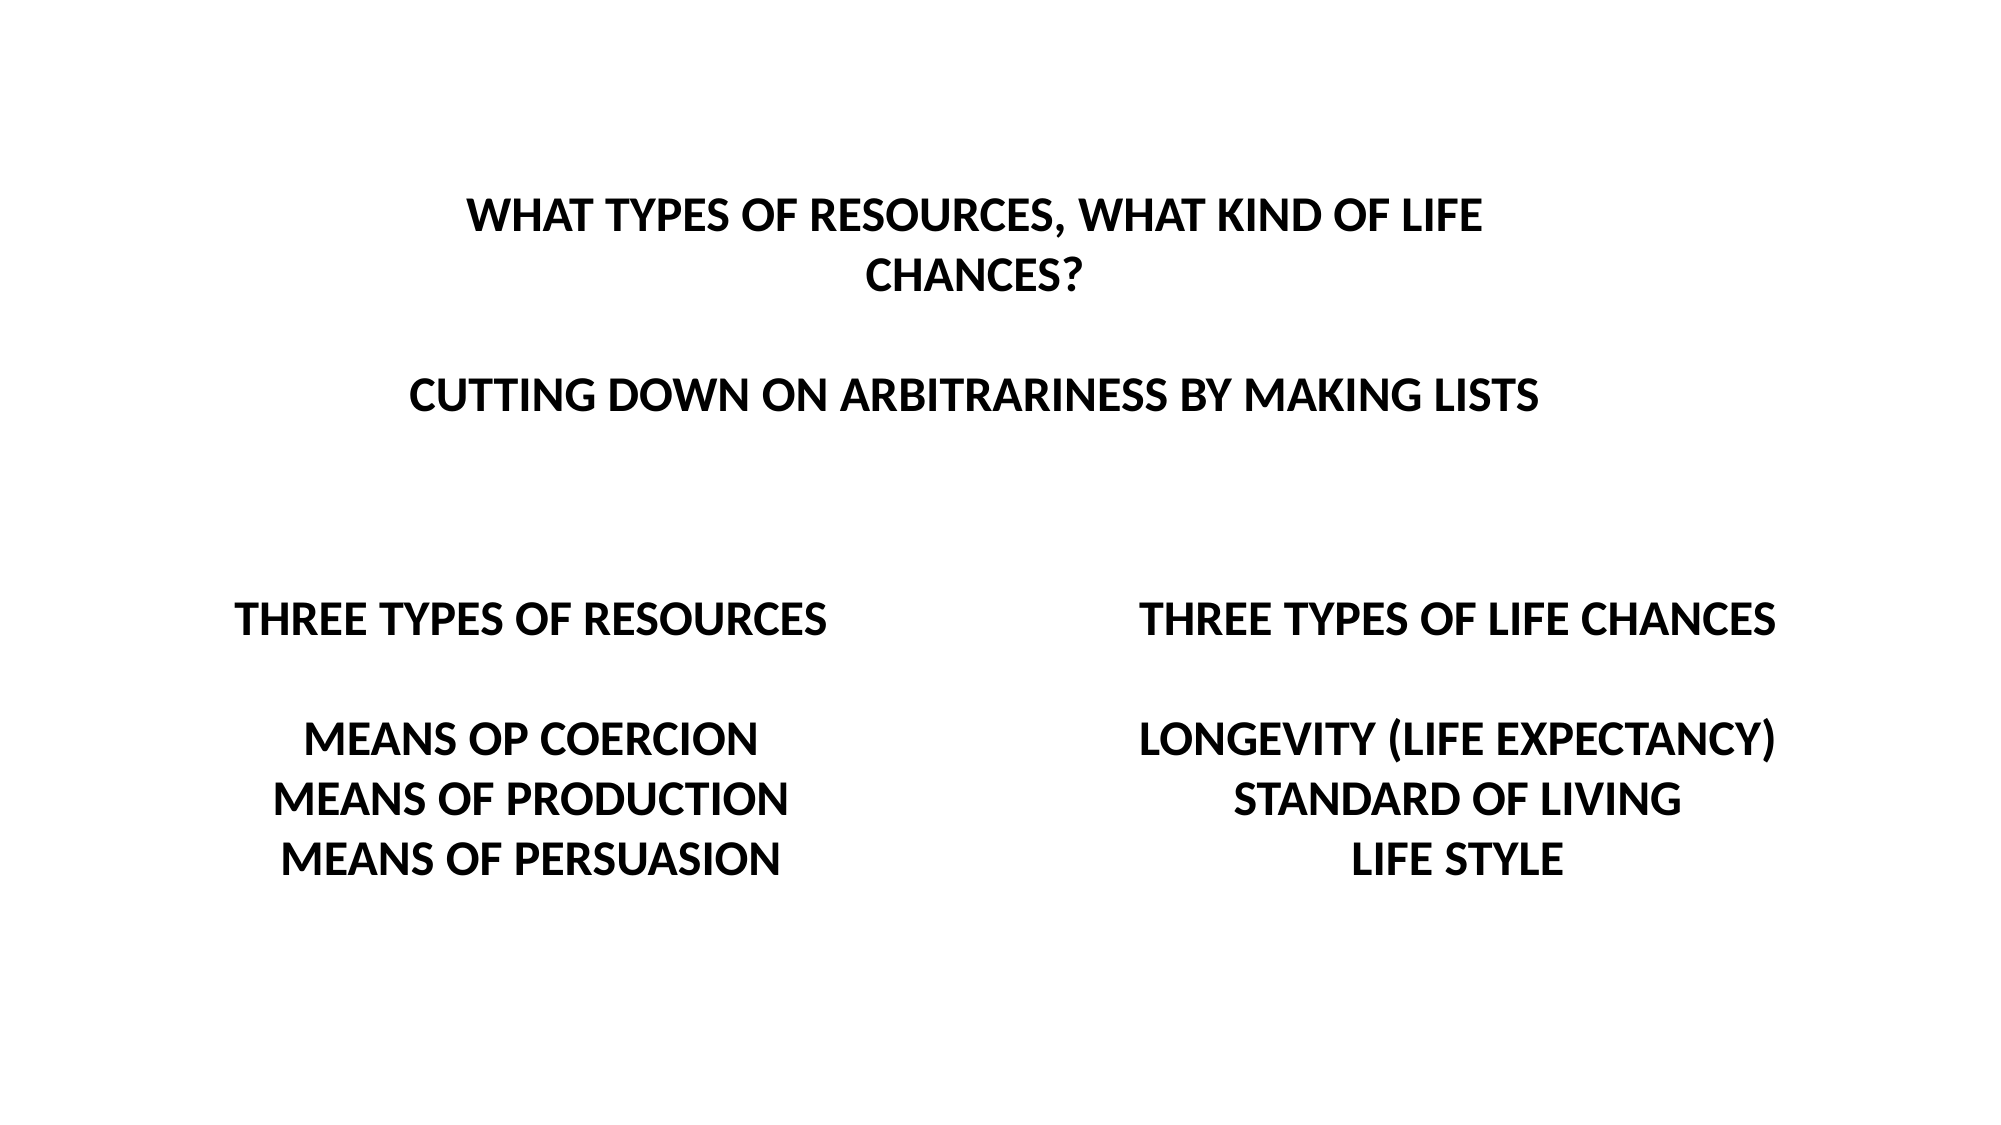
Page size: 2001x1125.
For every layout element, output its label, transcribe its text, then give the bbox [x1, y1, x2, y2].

text_box THREE TYPES OF RESOURCES MEANS OP COERCION MEANS OF PRODUCTION MEANS OF PERSUASION [186, 577, 877, 896]
text_box WHAT TYPES OF RESOURCES, WHAT KIND OF LIFE CHANCES? CUTTING DOWN ON ARBITRARINESS BY MAKING LISTS [368, 173, 1581, 432]
text_box THREE TYPES OF LIFE CHANCES LONGEVITY (LIFE EXPECTANCY) STANDARD OF LIVING LIFE STYLE [1109, 577, 1807, 896]
